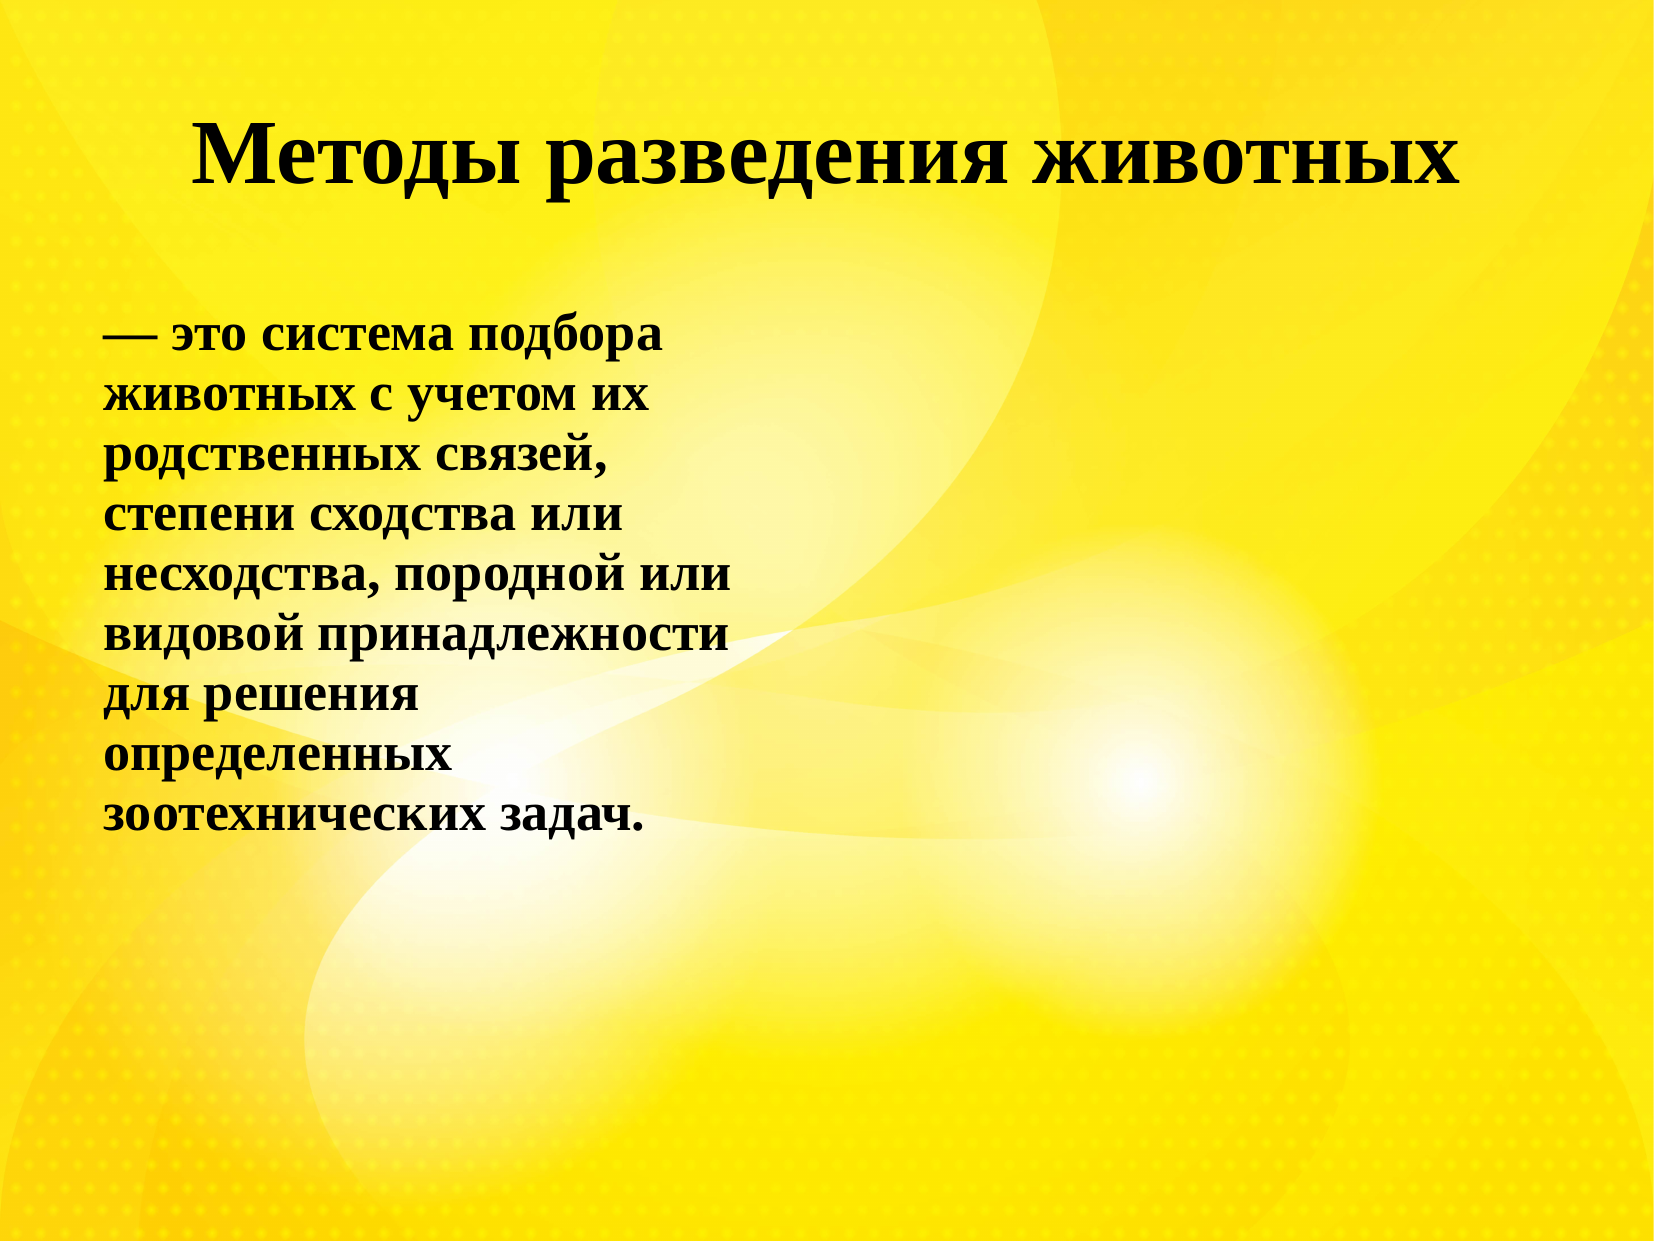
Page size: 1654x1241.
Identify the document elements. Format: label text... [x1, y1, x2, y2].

title Методы разведения животных [82, 49, 1571, 257]
text_box — это система подбора животных с учетом их родственных связей, степени сходства или несходства, породной или видовой принадлежности для решения определенных зоотехнических задач. [88, 295, 798, 1093]
picture [0, 0, 1654, 1241]
